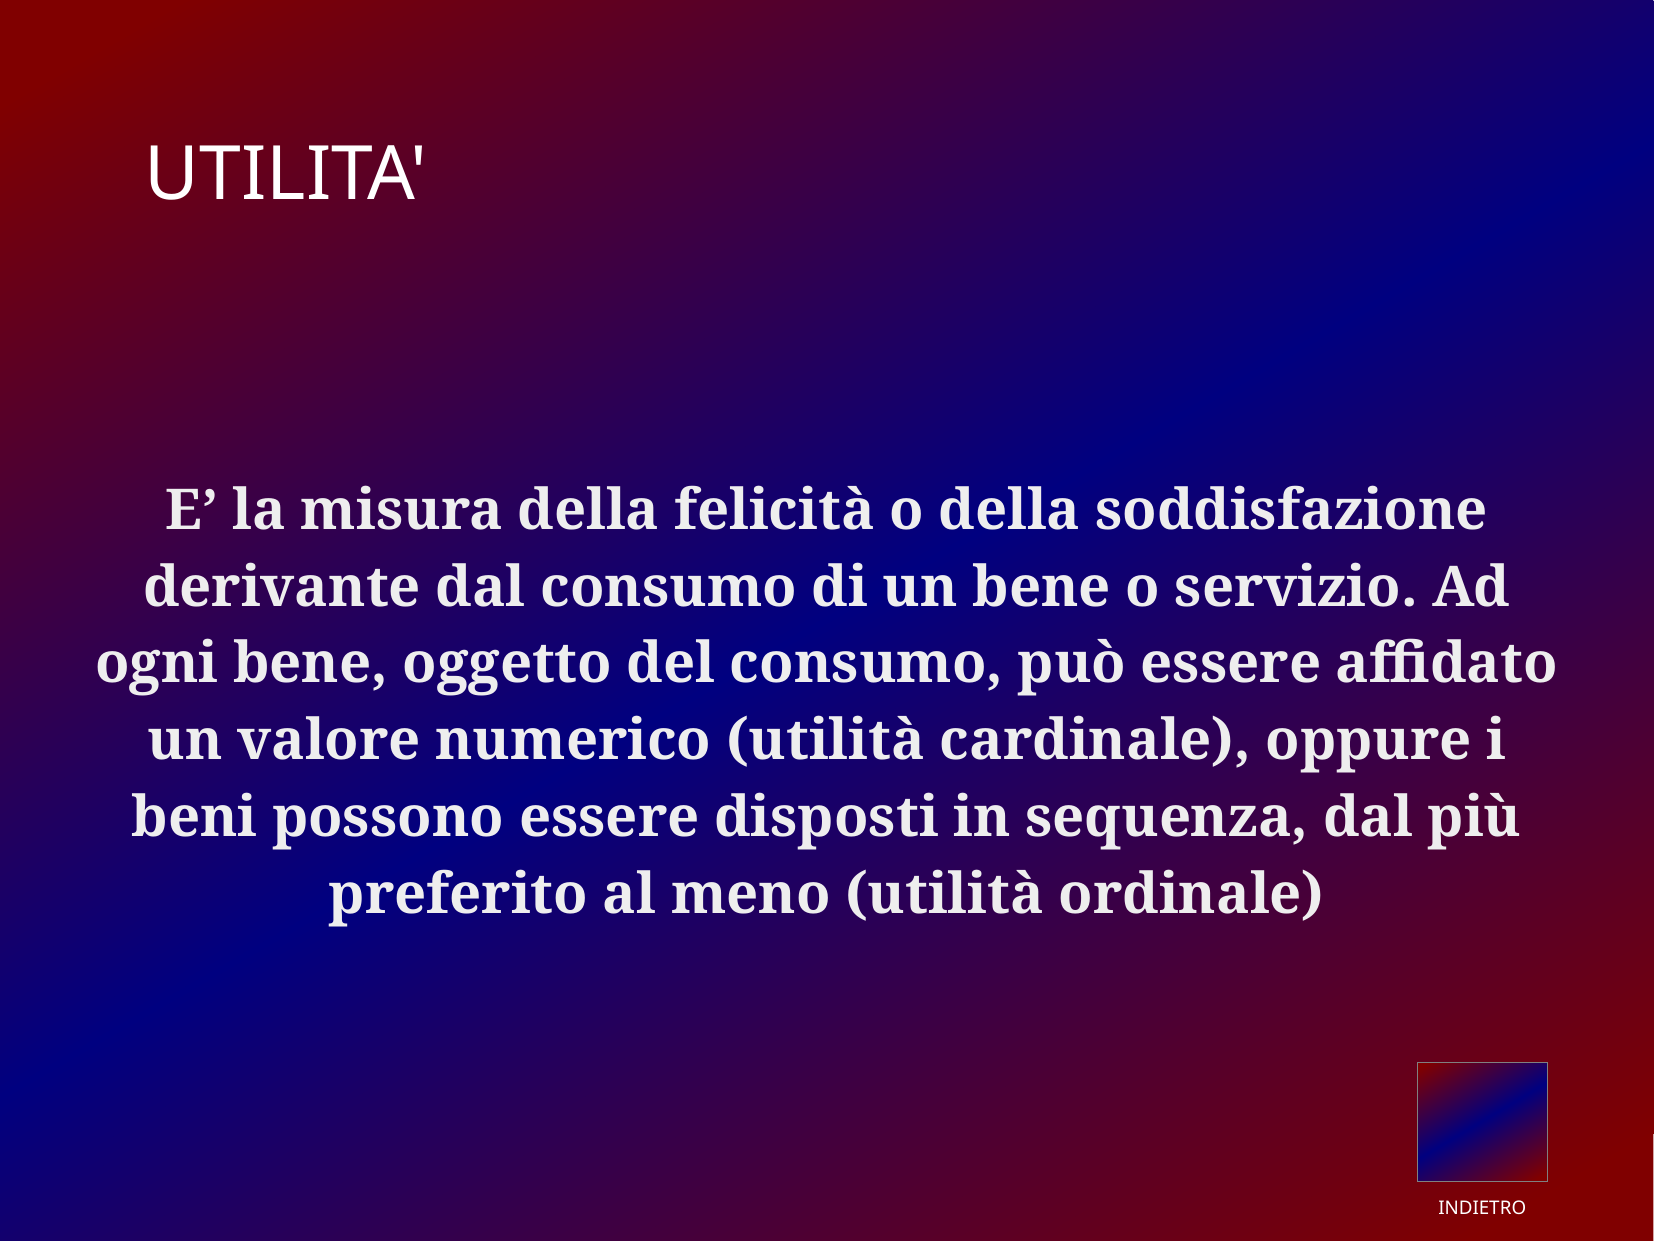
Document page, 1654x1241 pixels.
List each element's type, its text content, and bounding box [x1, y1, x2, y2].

title [82, 49, 1571, 257]
subtitle E’ la misura della felicità o della soddisfazione derivante dal consumo di un bene o servizio. Ad ogni bene, oggetto del consumo, può essere affidato un valore numerico (utilità cardinale), oppure i beni possono essere disposti in sequenza, dal più preferito al meno (utilità ordinale) [82, 290, 1571, 1109]
text_box [1417, 1109, 1548, 1182]
text_box INDIETRO [1393, 1187, 1571, 1241]
